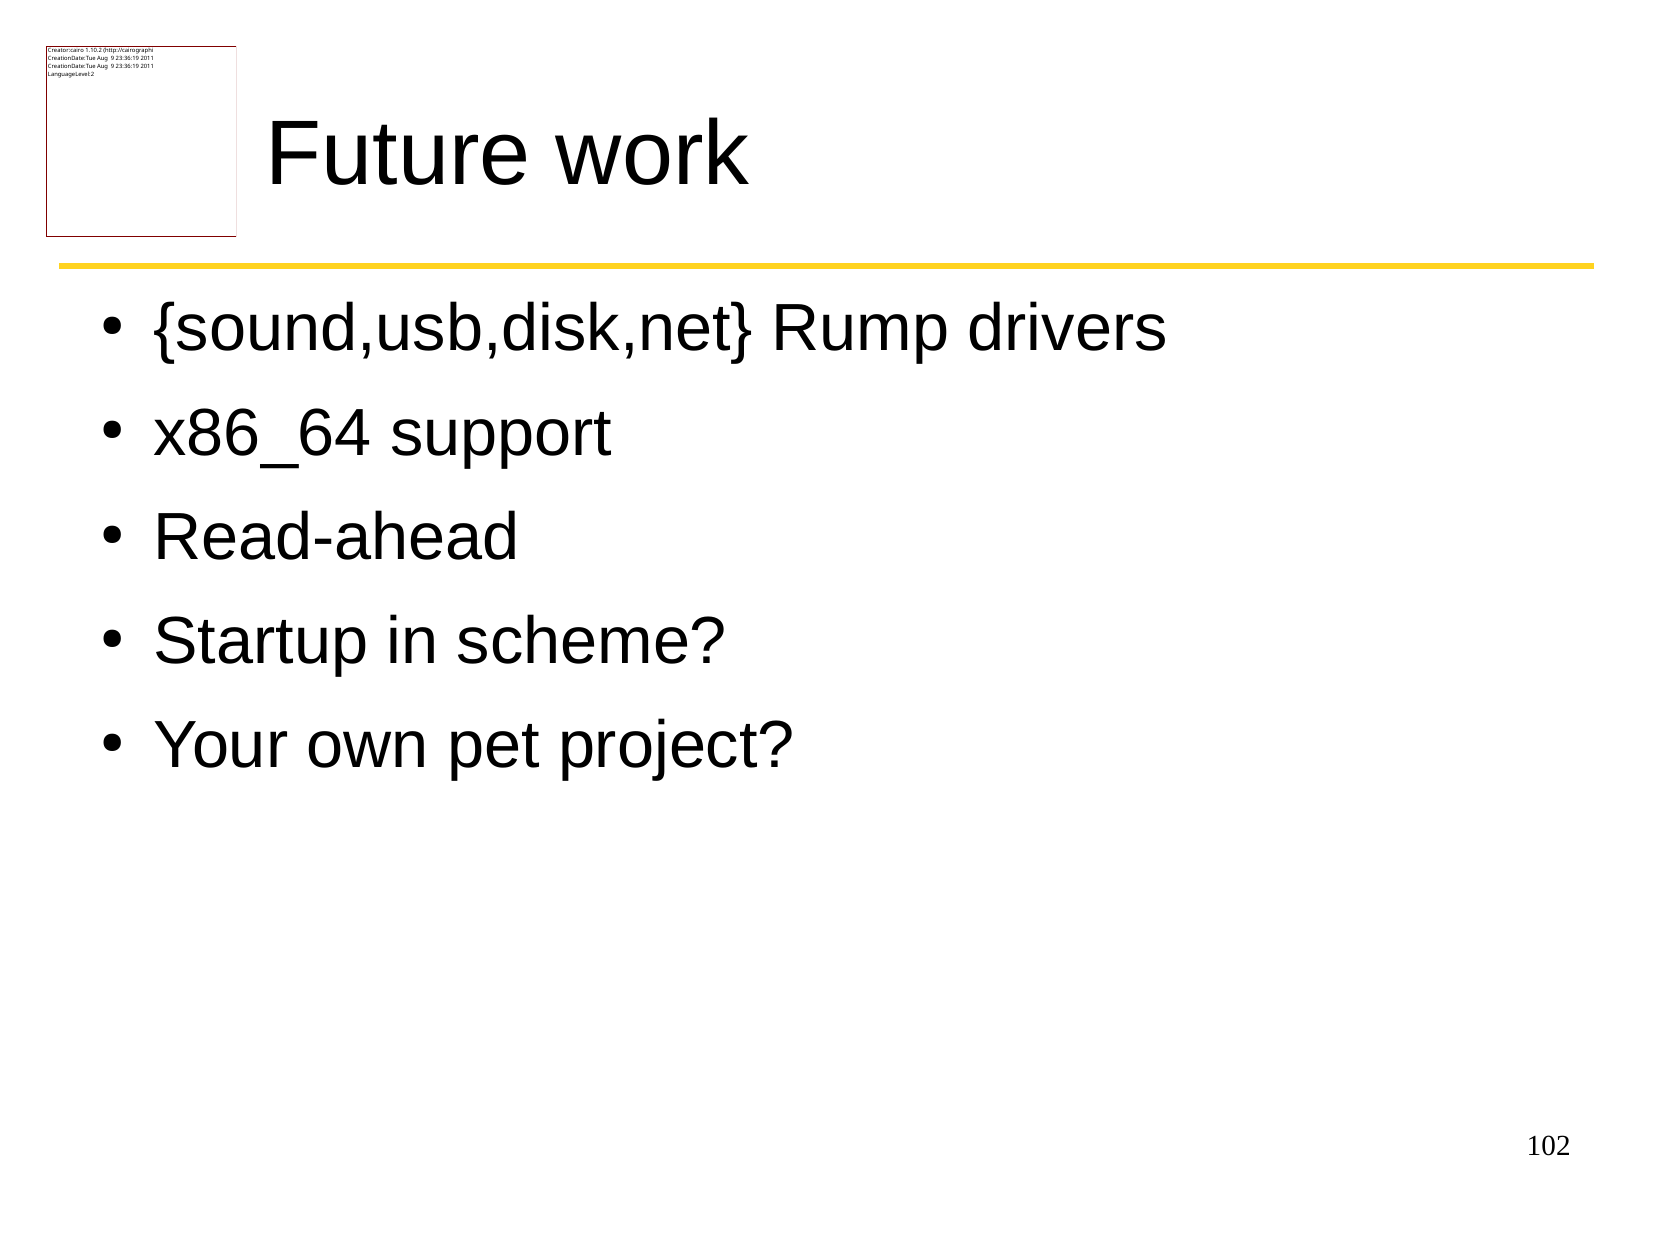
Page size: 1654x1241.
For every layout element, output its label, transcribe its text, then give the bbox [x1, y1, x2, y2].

list {sound,usb,disk,net} Rump drivers x86_64 support Read-ahead Startup in scheme? Your own pet project? [82, 290, 1571, 1123]
title Future work [265, 49, 1571, 257]
